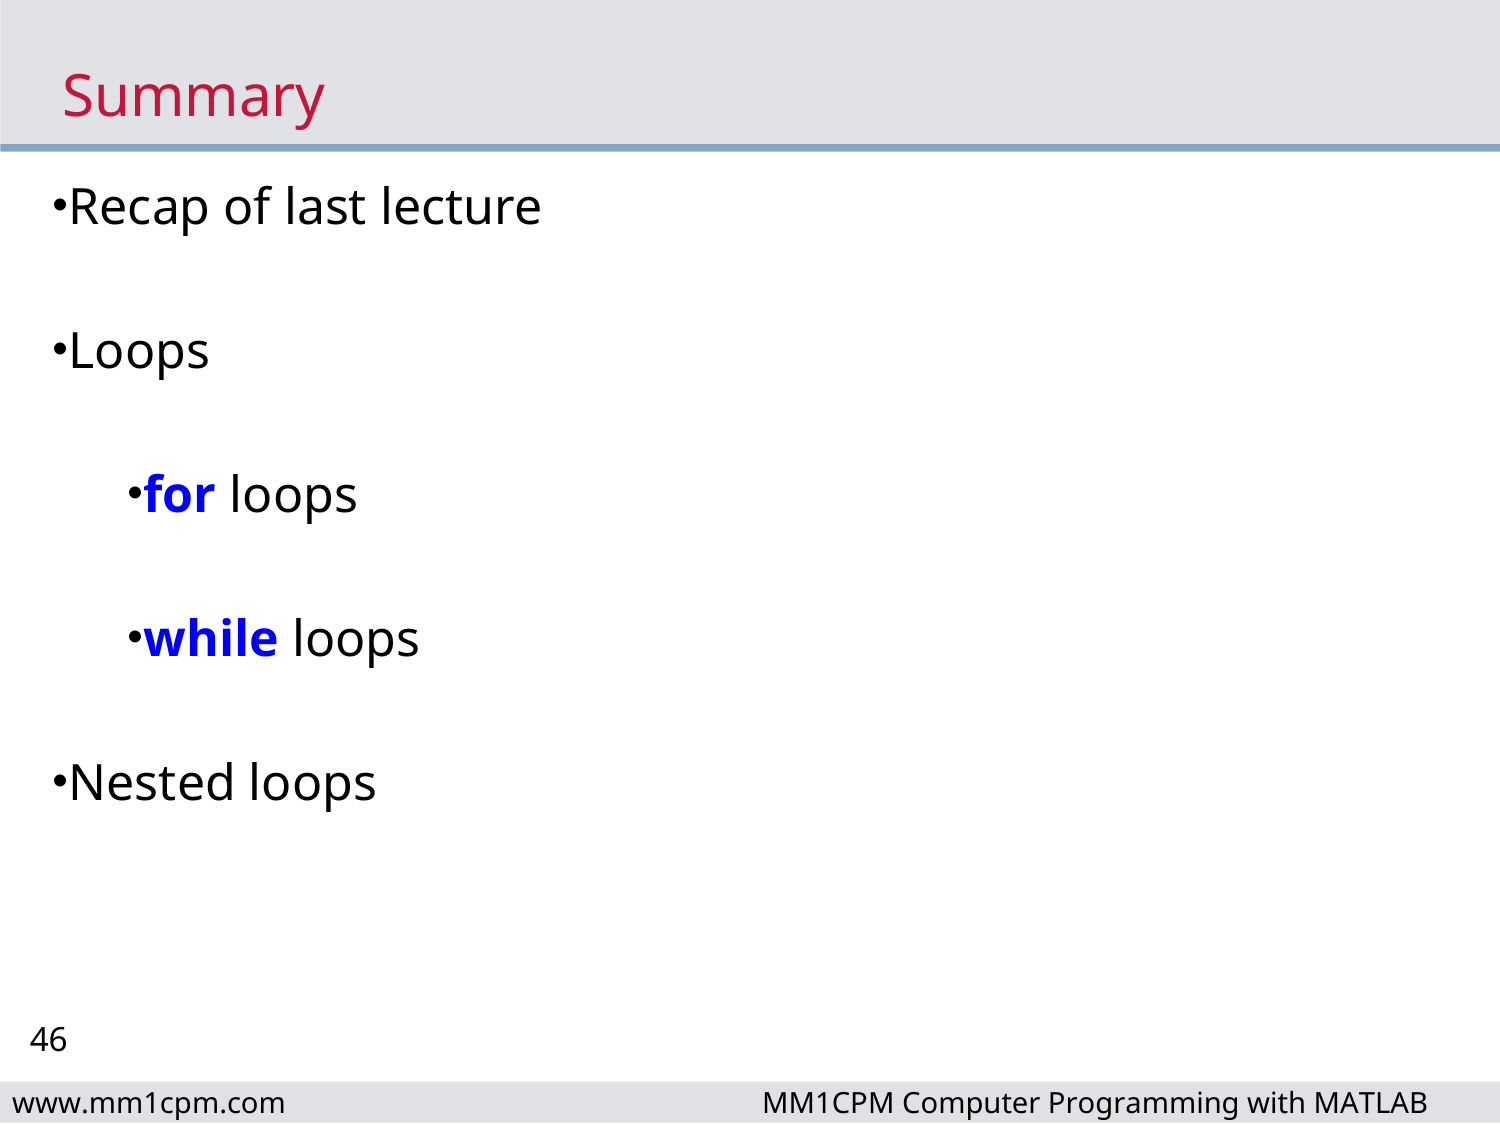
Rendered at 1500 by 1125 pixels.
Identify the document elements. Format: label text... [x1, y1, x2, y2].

text_box Recap of last lecture Loops for loops while loops Nested loops [36, 167, 1500, 819]
title Summary [47, 41, 1393, 147]
text_box <number> [14, 1010, 230, 1081]
